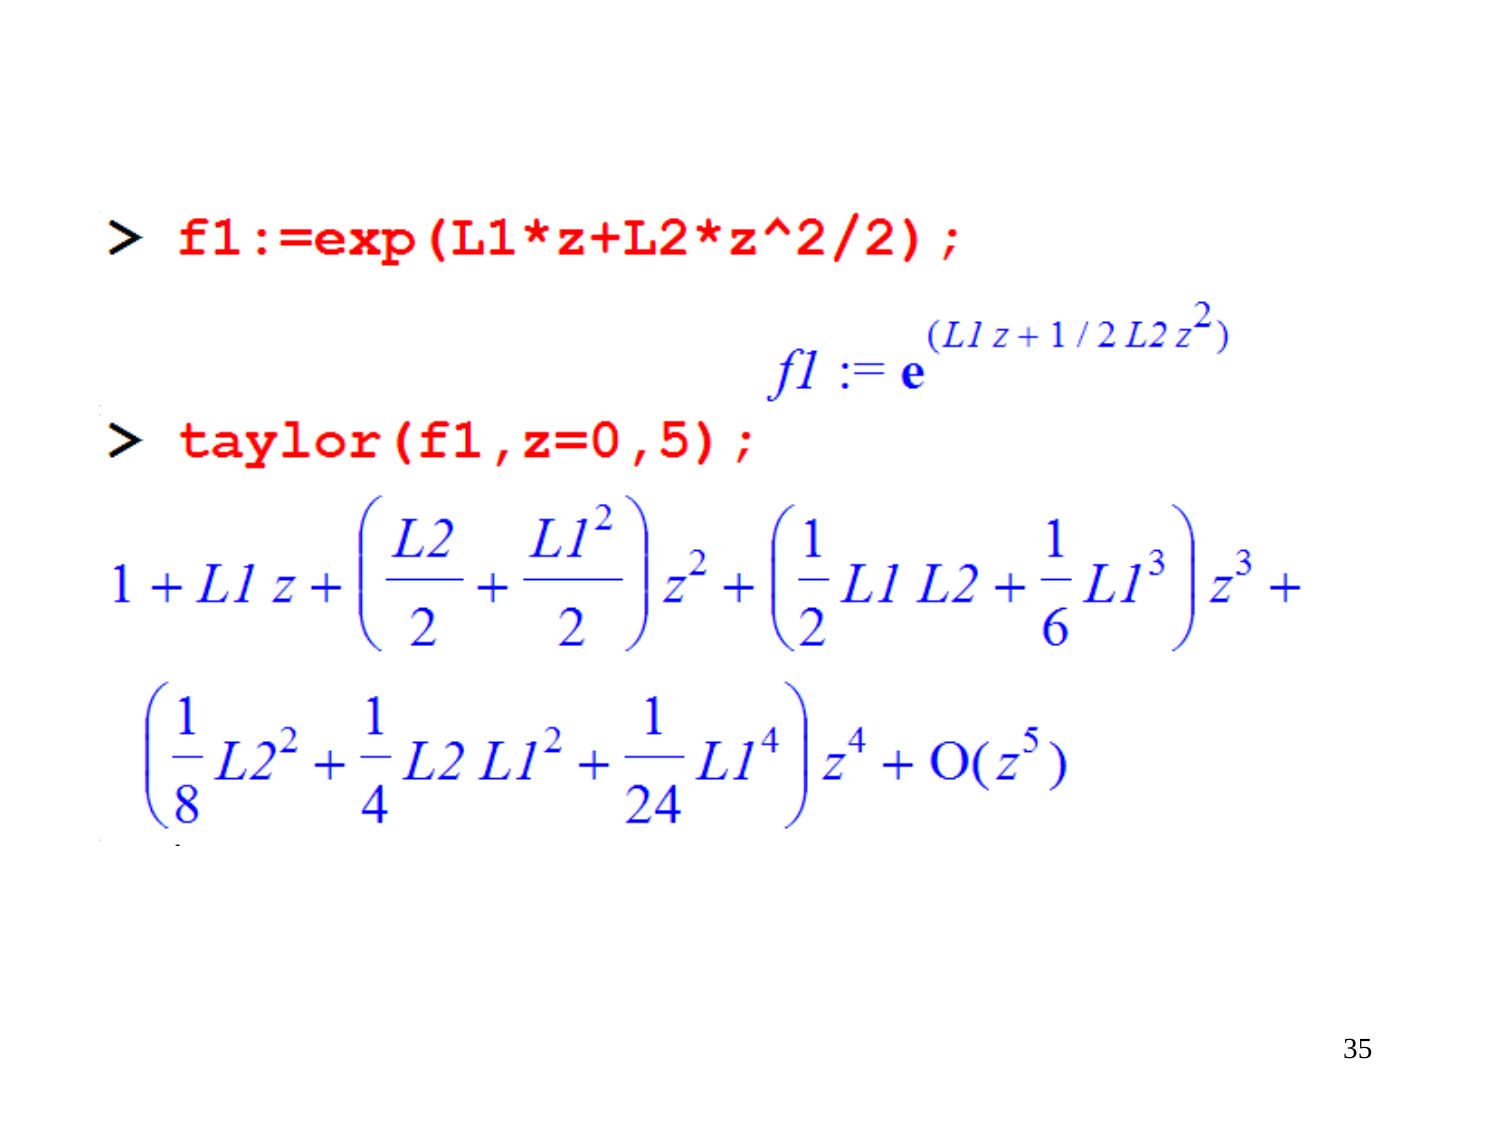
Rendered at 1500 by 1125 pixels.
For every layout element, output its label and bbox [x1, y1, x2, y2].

picture [99, 212, 1351, 846]
